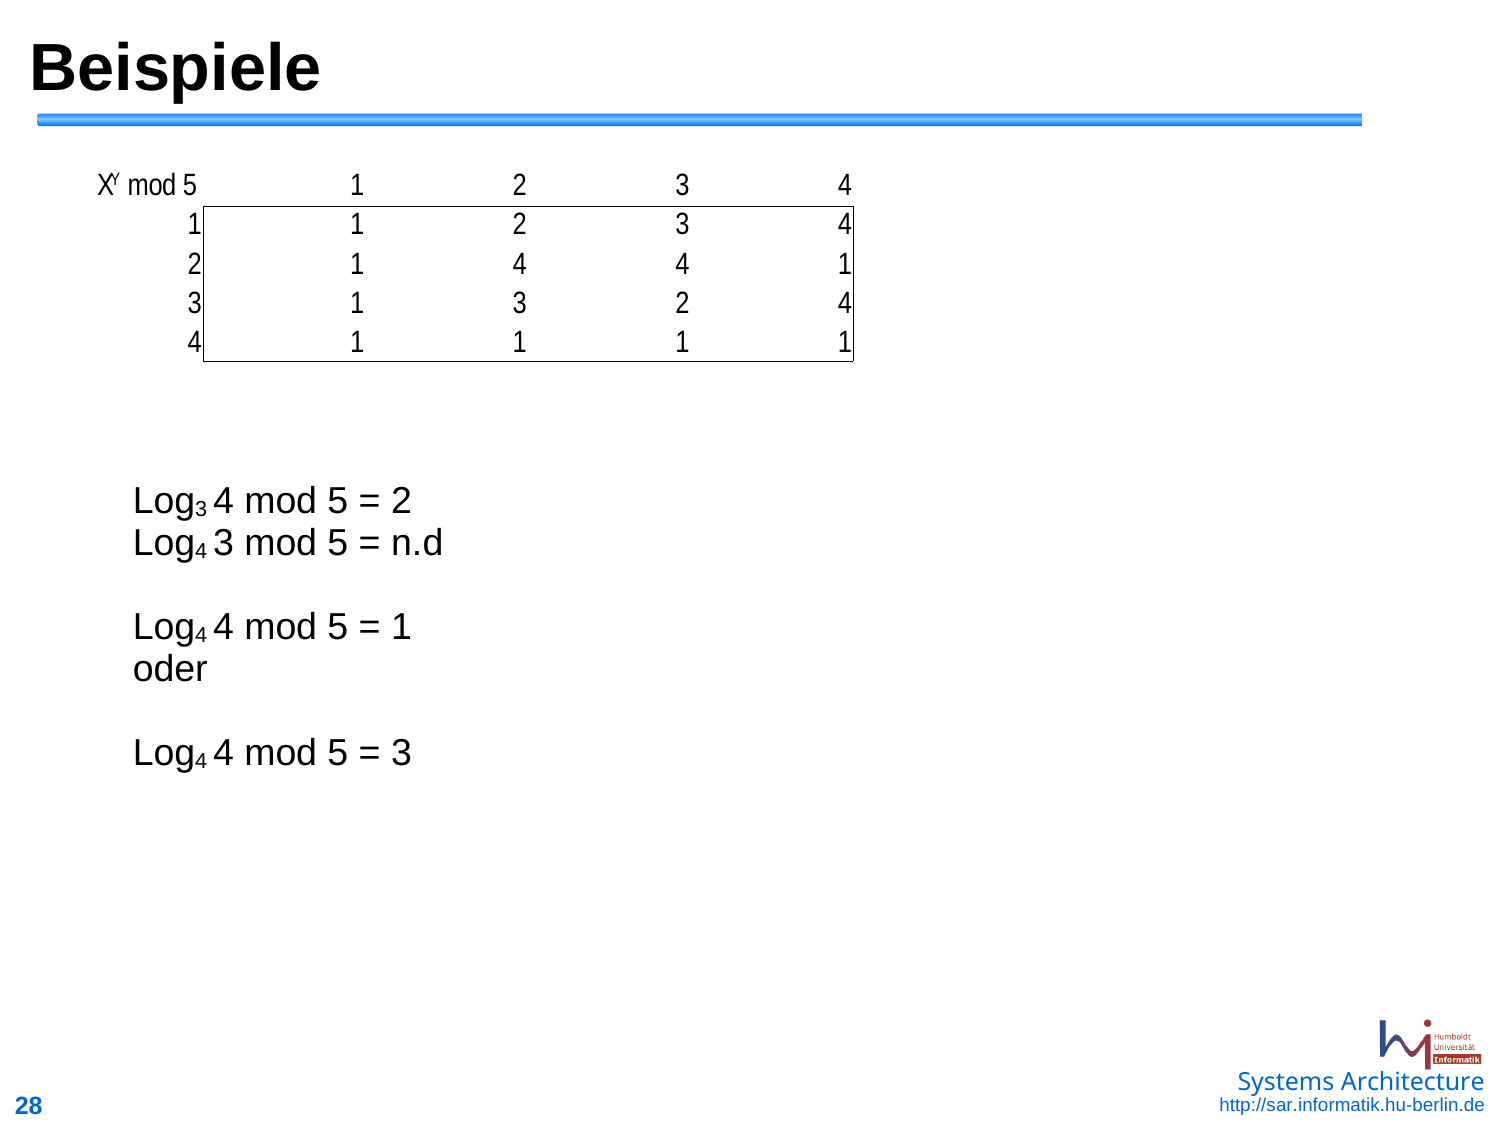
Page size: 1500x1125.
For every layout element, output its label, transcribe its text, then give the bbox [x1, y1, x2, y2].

picture [1376, 1016, 1483, 1071]
text_box Log3 4 mod 5 = 2 Log4 3 mod 5 = n.d Log4 4 mod 5 = 1 oder Log4 4 mod 5 = 3 [118, 472, 680, 873]
chart [40, 164, 1020, 655]
title Beispiele [29, 19, 1500, 115]
